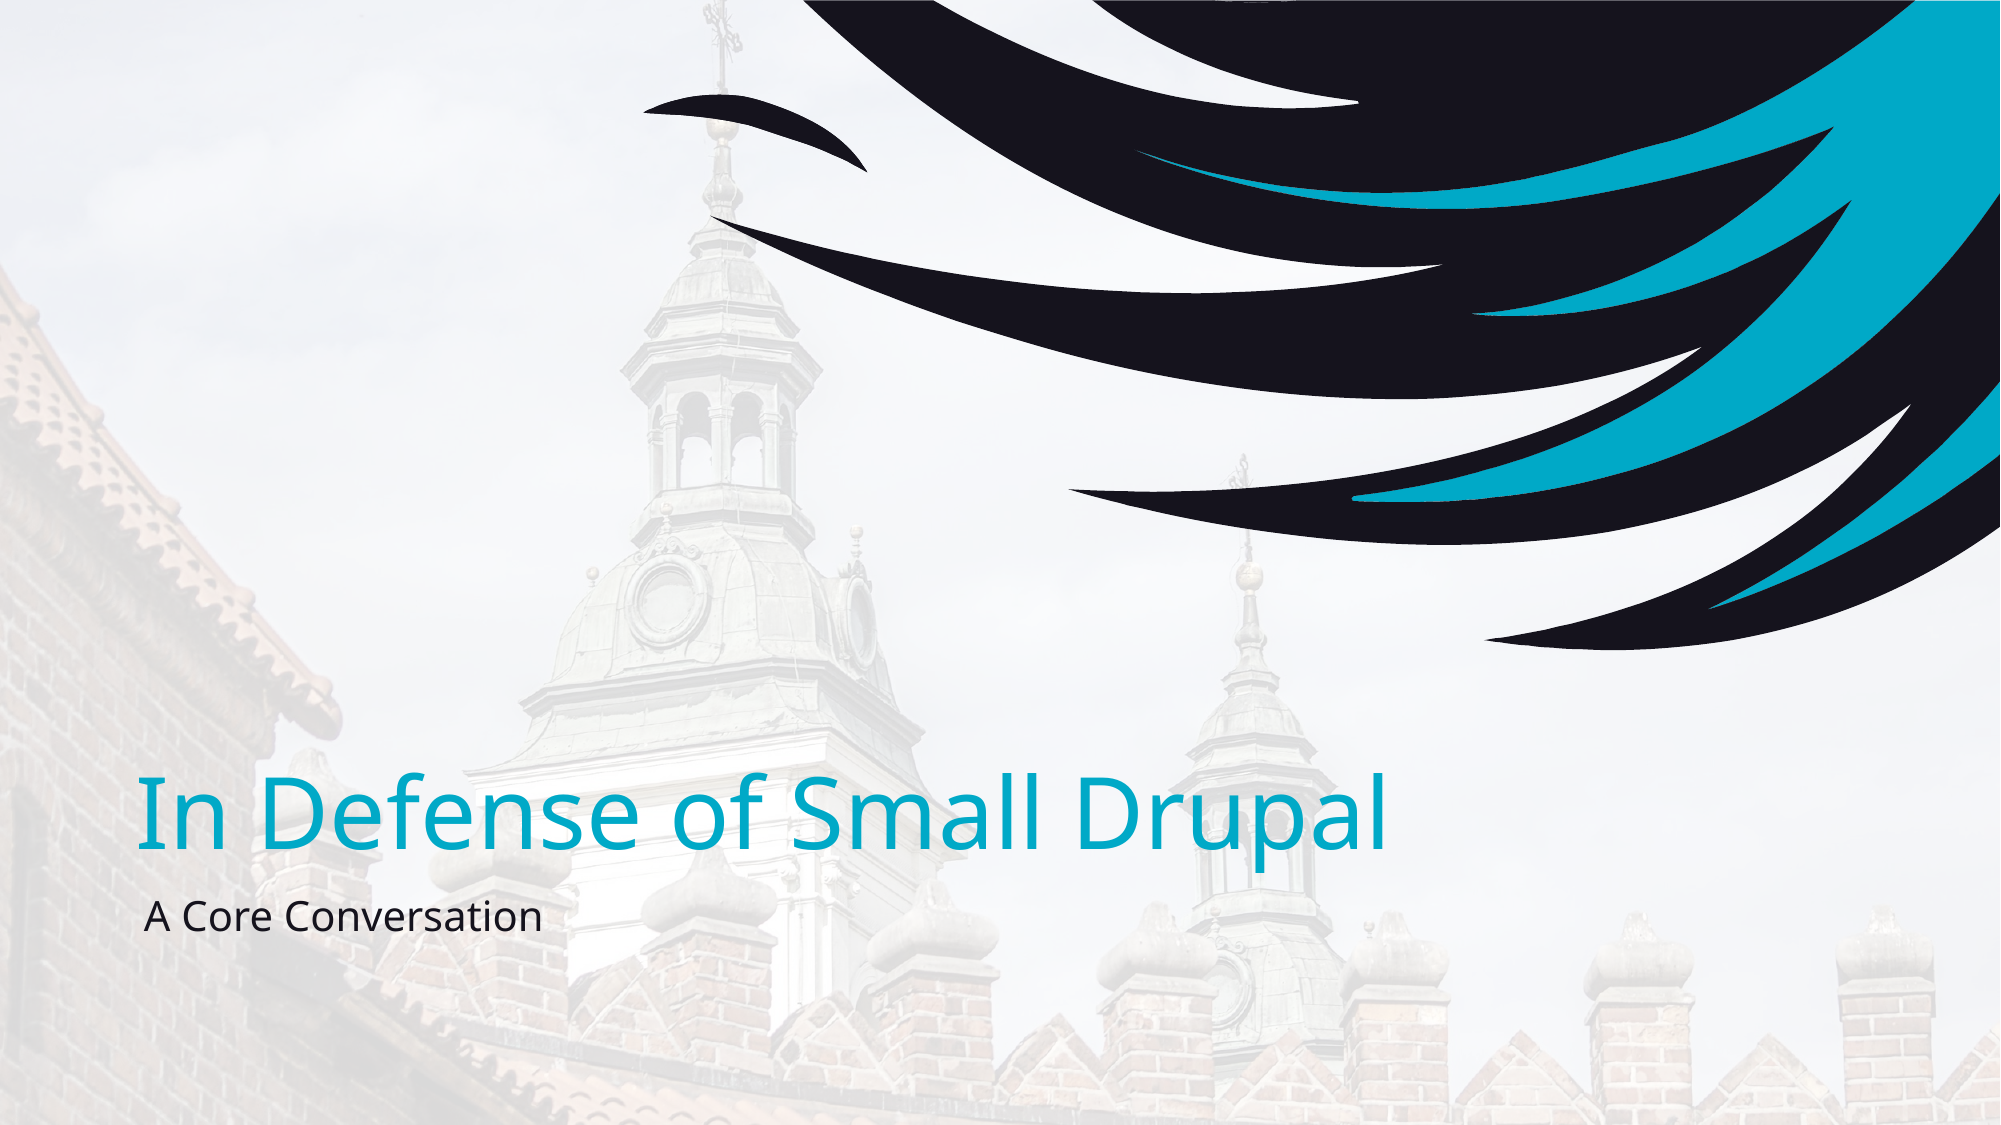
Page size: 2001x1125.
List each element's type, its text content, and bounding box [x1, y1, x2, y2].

list In Defense of Small Drupal [120, 696, 1766, 861]
text_box [0, 0, 2000, 1125]
list A Core Conversation [120, 861, 1766, 958]
